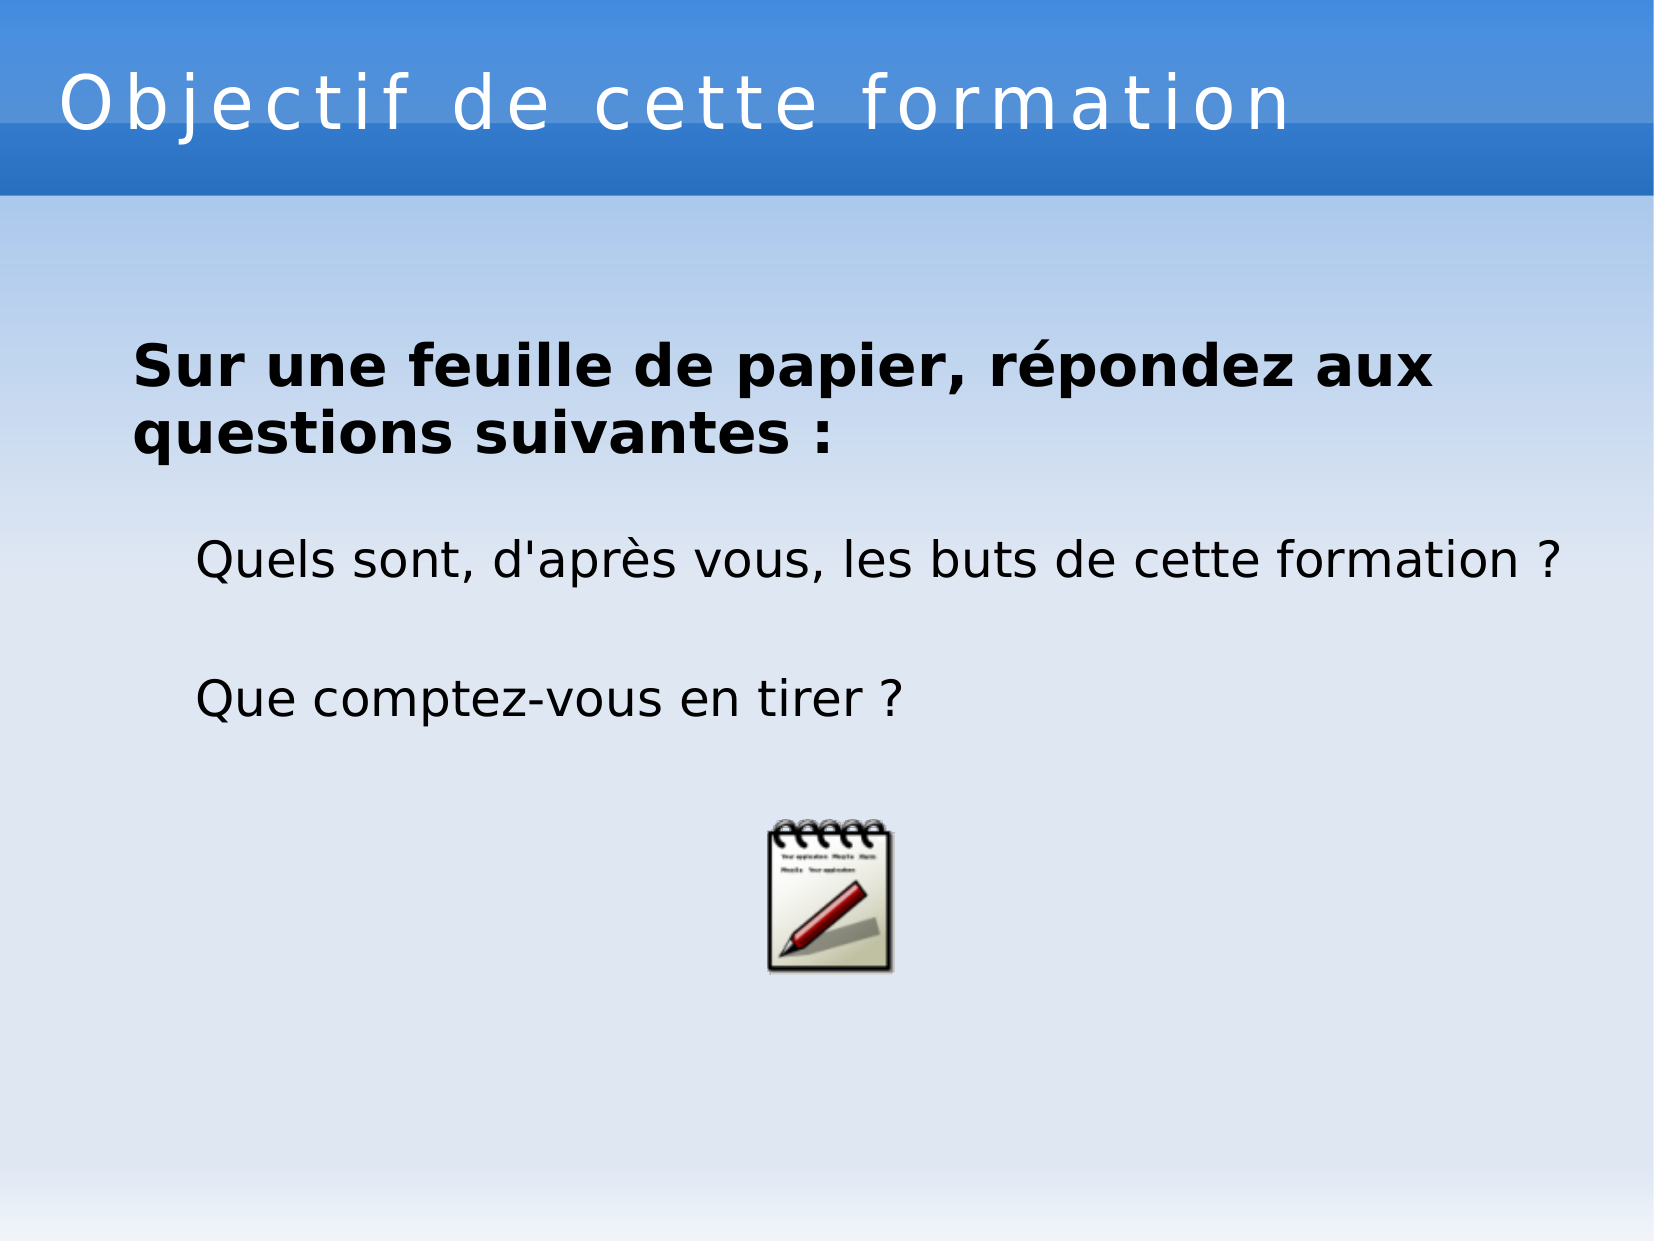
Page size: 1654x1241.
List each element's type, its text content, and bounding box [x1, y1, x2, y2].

title Objectif de cette formation [59, 29, 1625, 178]
list Quels sont, d'après vous, les buts de cette formation ? Que comptez-vous en tirer ? [194, 531, 1595, 857]
text_box Sur une feuille de papier, répondez aux questions suivantes : [118, 324, 1461, 476]
picture [0, 0, 1654, 1241]
